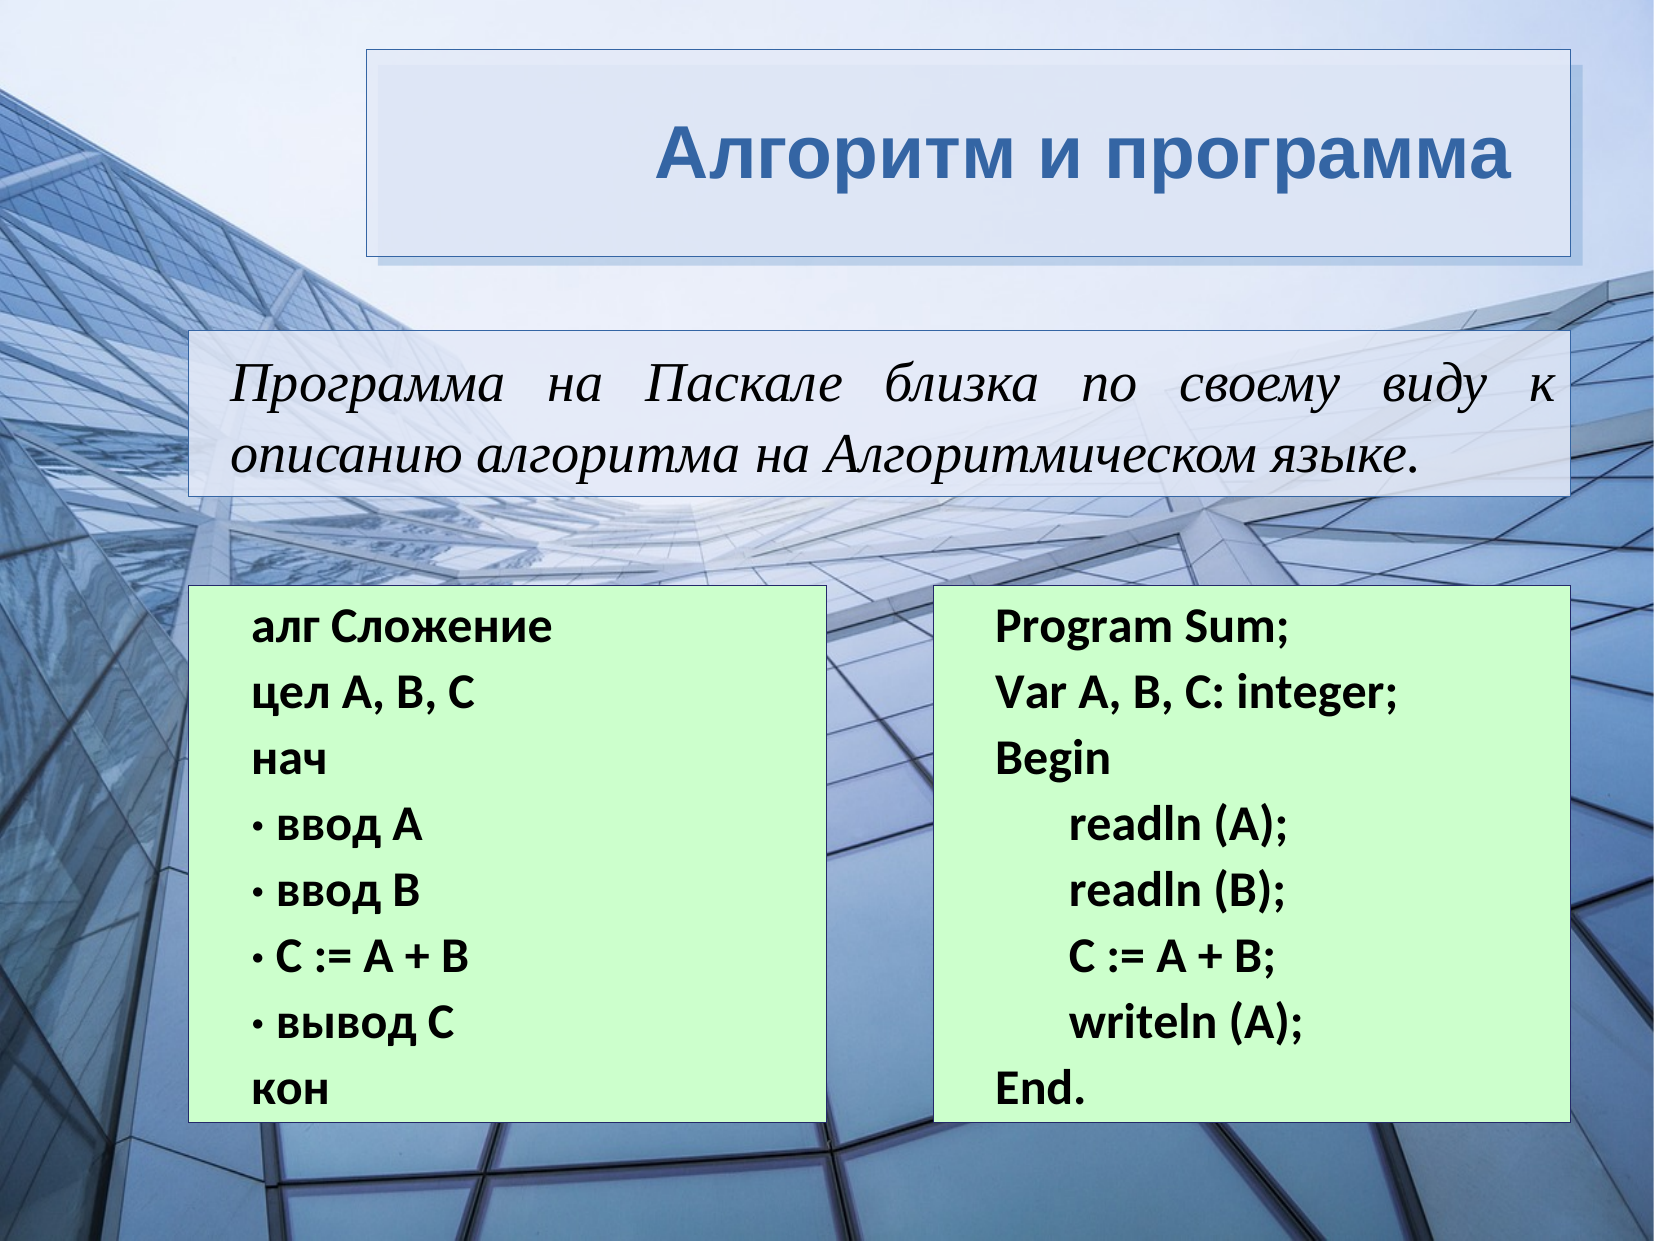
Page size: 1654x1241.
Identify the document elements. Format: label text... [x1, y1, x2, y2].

title Алгоритм и программа [366, 49, 1571, 257]
text_box Program Sum; Var A, B, C: integer; Begin readln (A); readln (B); С := А + В; writeln (A); End. [933, 585, 1571, 1123]
text_box алг Сложение цел А, В, С нач · ввод А · ввод В · С := А + В · вывод С кон [188, 585, 827, 1123]
text_box [377, 64, 1583, 266]
text_box Программа на Паскале близка по своему виду к описанию алгоритма на Алгоритмическом языке. [188, 330, 1571, 497]
picture [0, 0, 1654, 1241]
